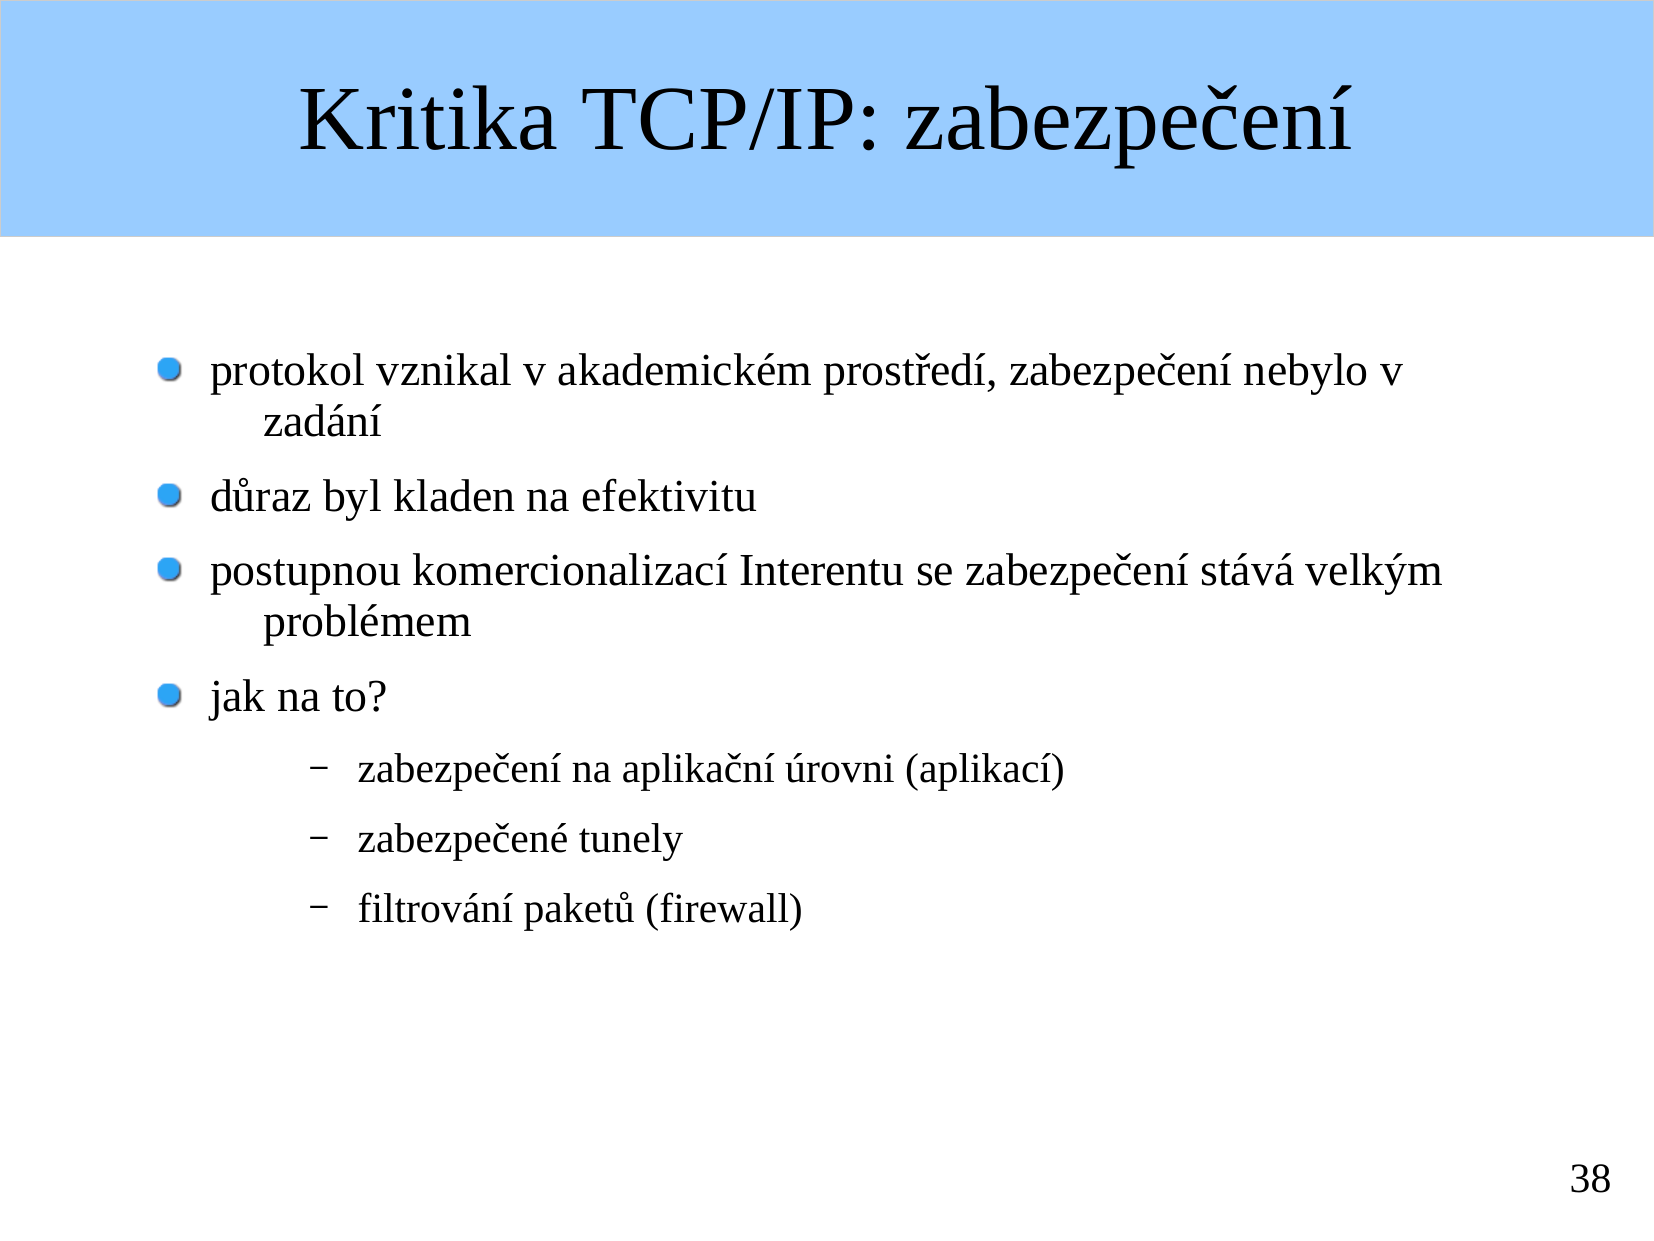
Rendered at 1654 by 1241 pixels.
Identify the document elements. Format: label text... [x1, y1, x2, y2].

title Kritika TCP/IP: zabezpečení [0, 0, 1654, 237]
list protokol vznikal v akademickém prostředí, zabezpečení nebylo v zadání důraz byl kladen na efektivitu postupnou komercionalizací Interentu se zabezpečení stává velkým problémem jak na to? zabezpečení na aplikační úrovni (aplikací) zabezpečené tunely filtrování paketů (firewall) [121, 344, 1534, 1152]
